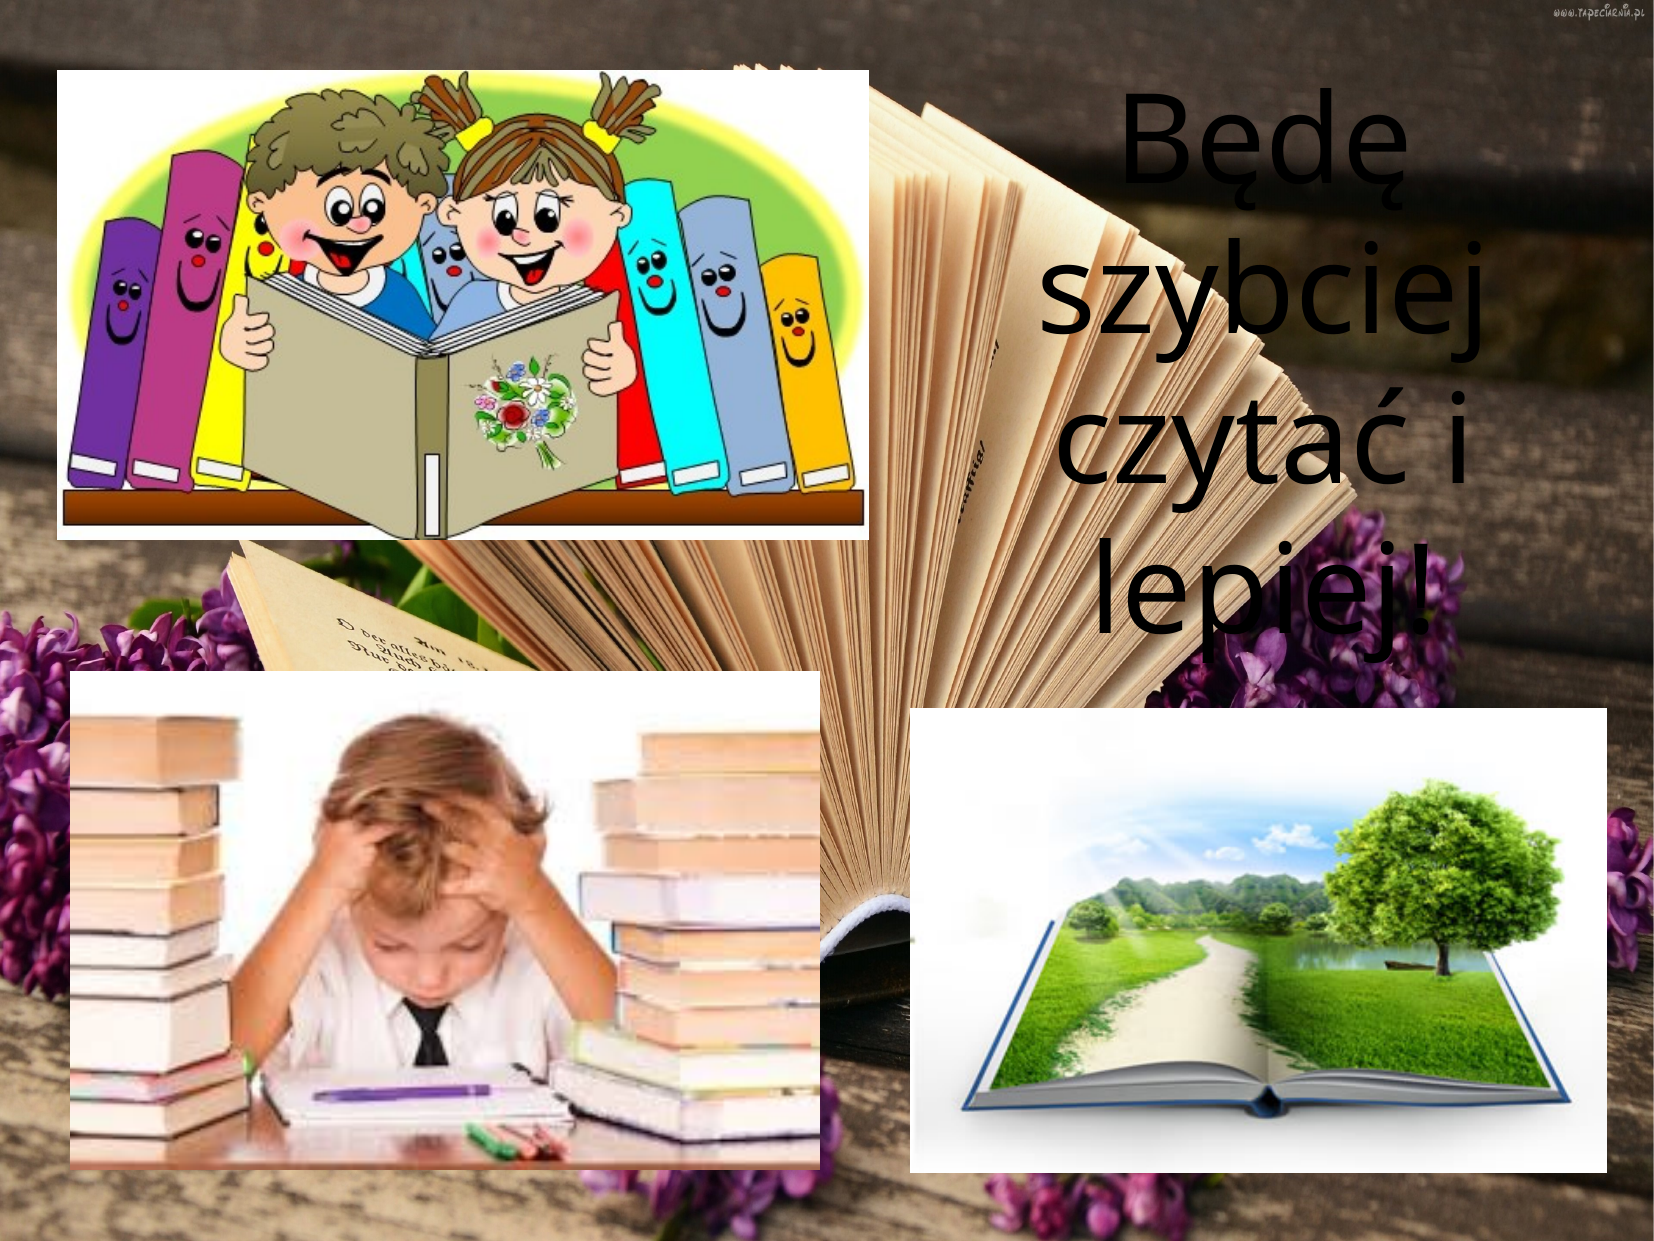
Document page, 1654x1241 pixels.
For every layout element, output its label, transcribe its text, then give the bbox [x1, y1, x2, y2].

picture [70, 671, 820, 1170]
title Będę szybciej czytać i lepiej! [909, 102, 1619, 615]
picture [910, 708, 1607, 1174]
picture [57, 70, 869, 540]
